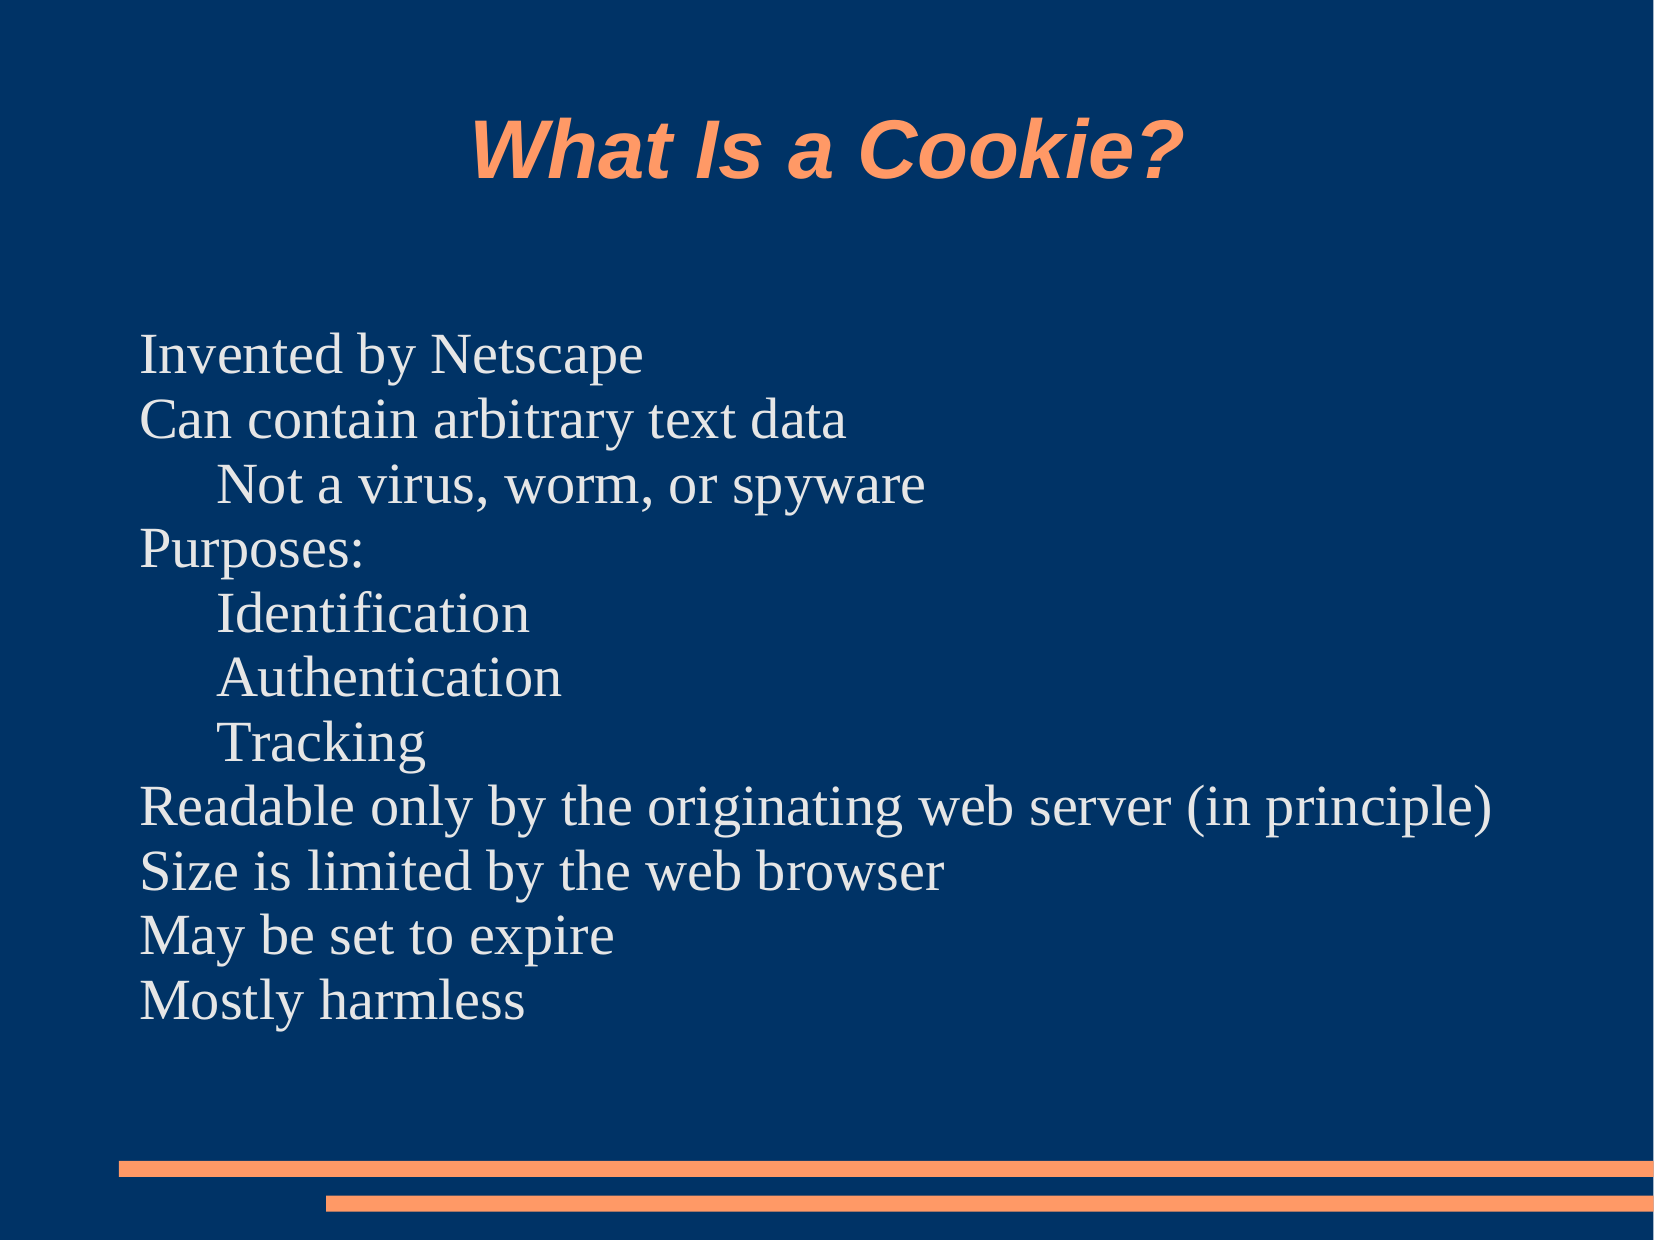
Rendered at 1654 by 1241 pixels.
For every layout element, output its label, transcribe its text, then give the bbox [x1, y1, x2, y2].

list Invented by Netscape Can contain arbitrary text data Not a virus, worm, or spyware Purposes: Identification Authentication Tracking Readable only by the originating web server (in principle) Size is limited by the web browser May be set to expire Mostly harmless [121, 322, 1561, 1133]
title What Is a Cookie? [121, 46, 1534, 254]
